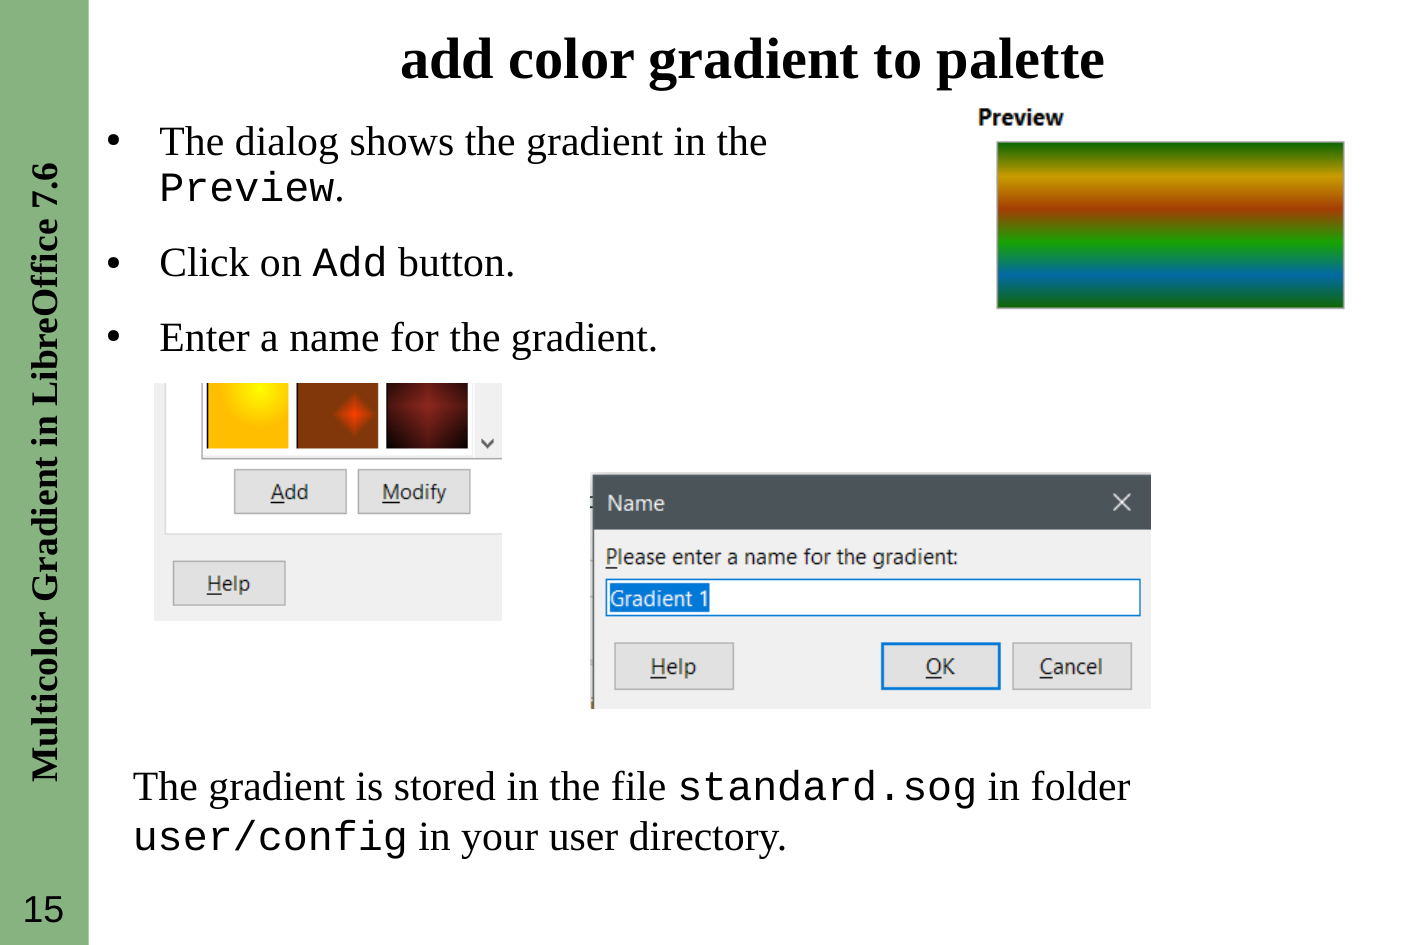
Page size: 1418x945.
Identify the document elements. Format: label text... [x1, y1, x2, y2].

text_box The gradient is stored in the file standard.sog in folder user/config in your user directory. [118, 755, 1359, 871]
title add color gradient to palette [88, 0, 1418, 119]
picture [154, 383, 502, 621]
picture [970, 96, 1359, 325]
picture [590, 472, 1151, 709]
list The dialog shows the gradient in the Preview. Click on Add button. Enter a name for the gradient. [88, 118, 886, 473]
